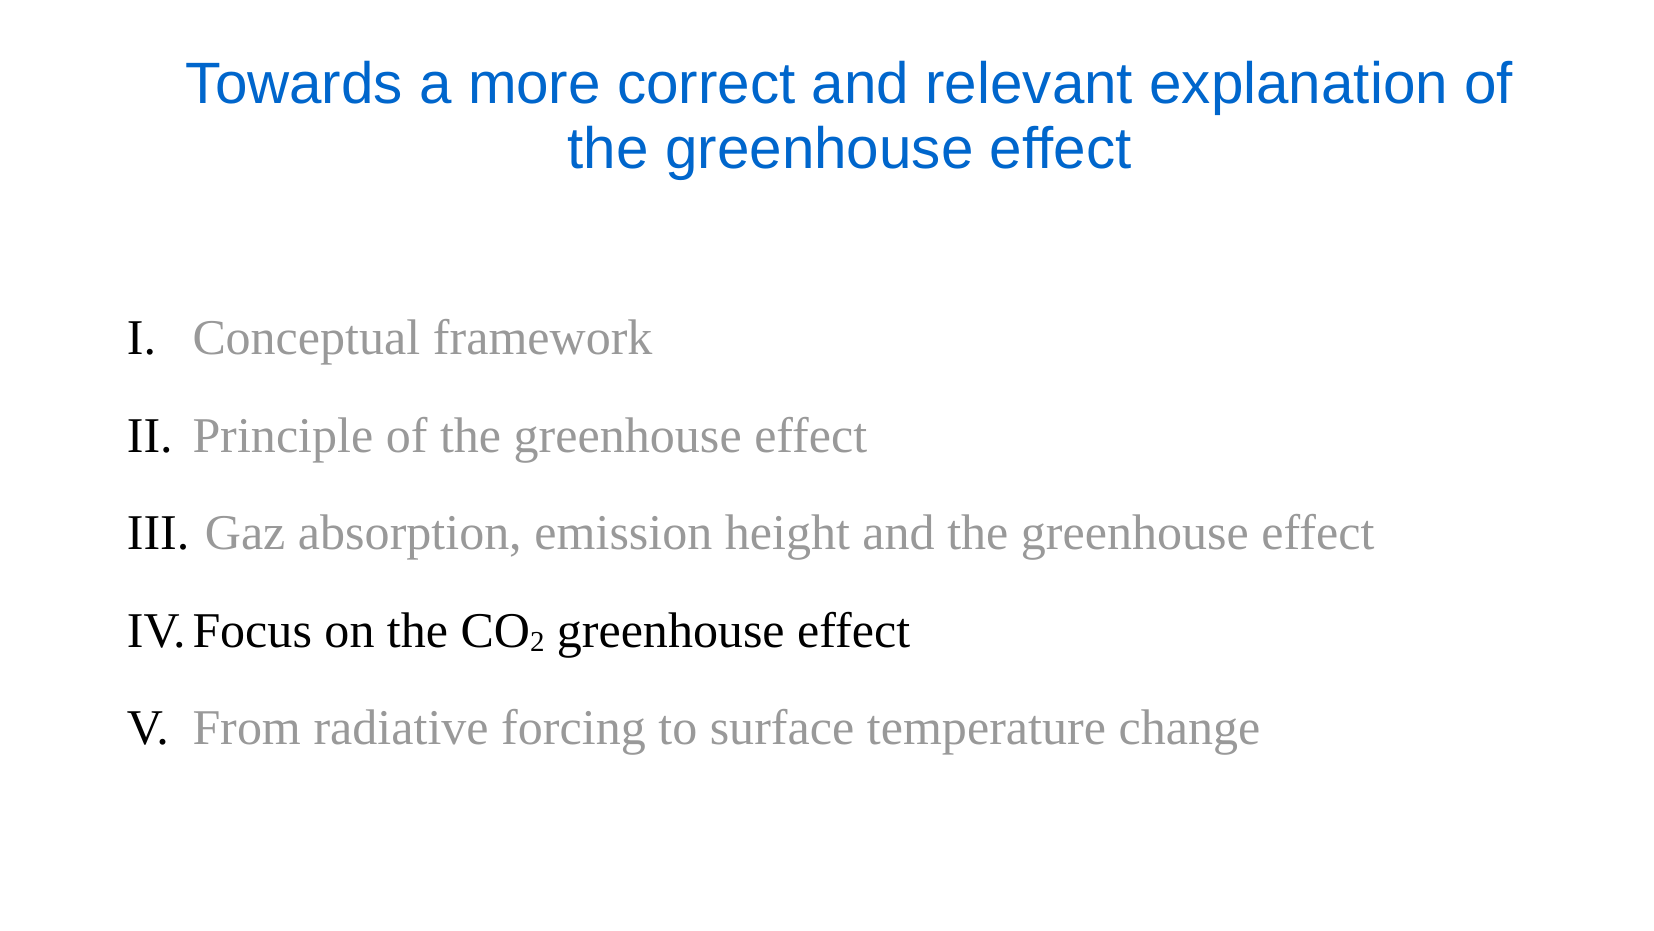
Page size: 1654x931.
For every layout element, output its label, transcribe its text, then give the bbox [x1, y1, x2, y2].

text_box Conceptual framework Principle of the greenhouse effect Gaz absorption, emission height and the greenhouse effect Focus on the CO2 greenhouse effect From radiative forcing to surface temperature change [111, 297, 1563, 860]
title Towards a more correct and relevant explanation of the greenhouse effect [153, 18, 1547, 213]
